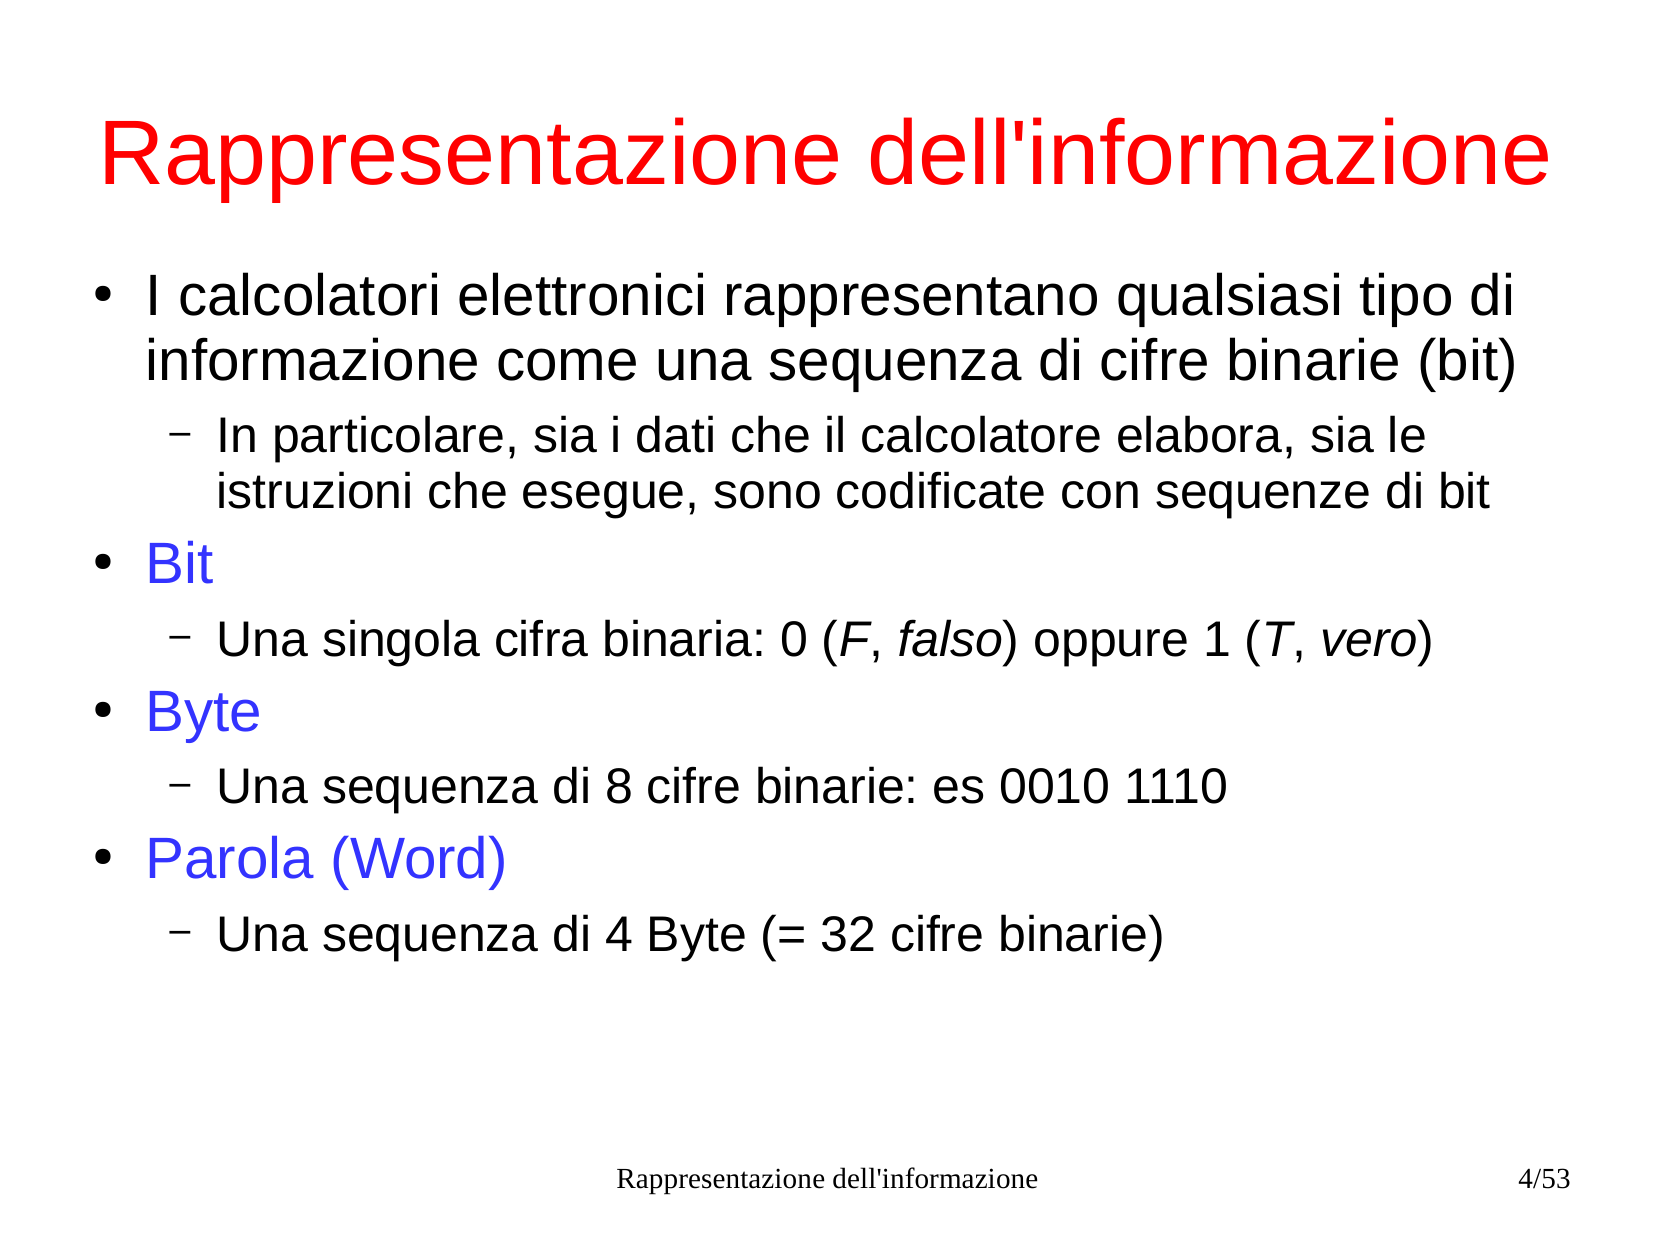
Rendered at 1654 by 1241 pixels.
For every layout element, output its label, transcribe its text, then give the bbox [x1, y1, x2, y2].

title Rappresentazione dell'informazione [82, 49, 1571, 257]
list I calcolatori elettronici rappresentano qualsiasi tipo di informazione come una sequenza di cifre binarie (bit) In particolare, sia i dati che il calcolatore elabora, sia le istruzioni che esegue, sono codificate con sequenze di bit Bit Una singola cifra binaria: 0 (F, falso) oppure 1 (T, vero) Byte Una sequenza di 8 cifre binarie: es 0010 1110 Parola (Word) Una sequenza di 4 Byte (= 32 cifre binarie) [75, 262, 1576, 966]
